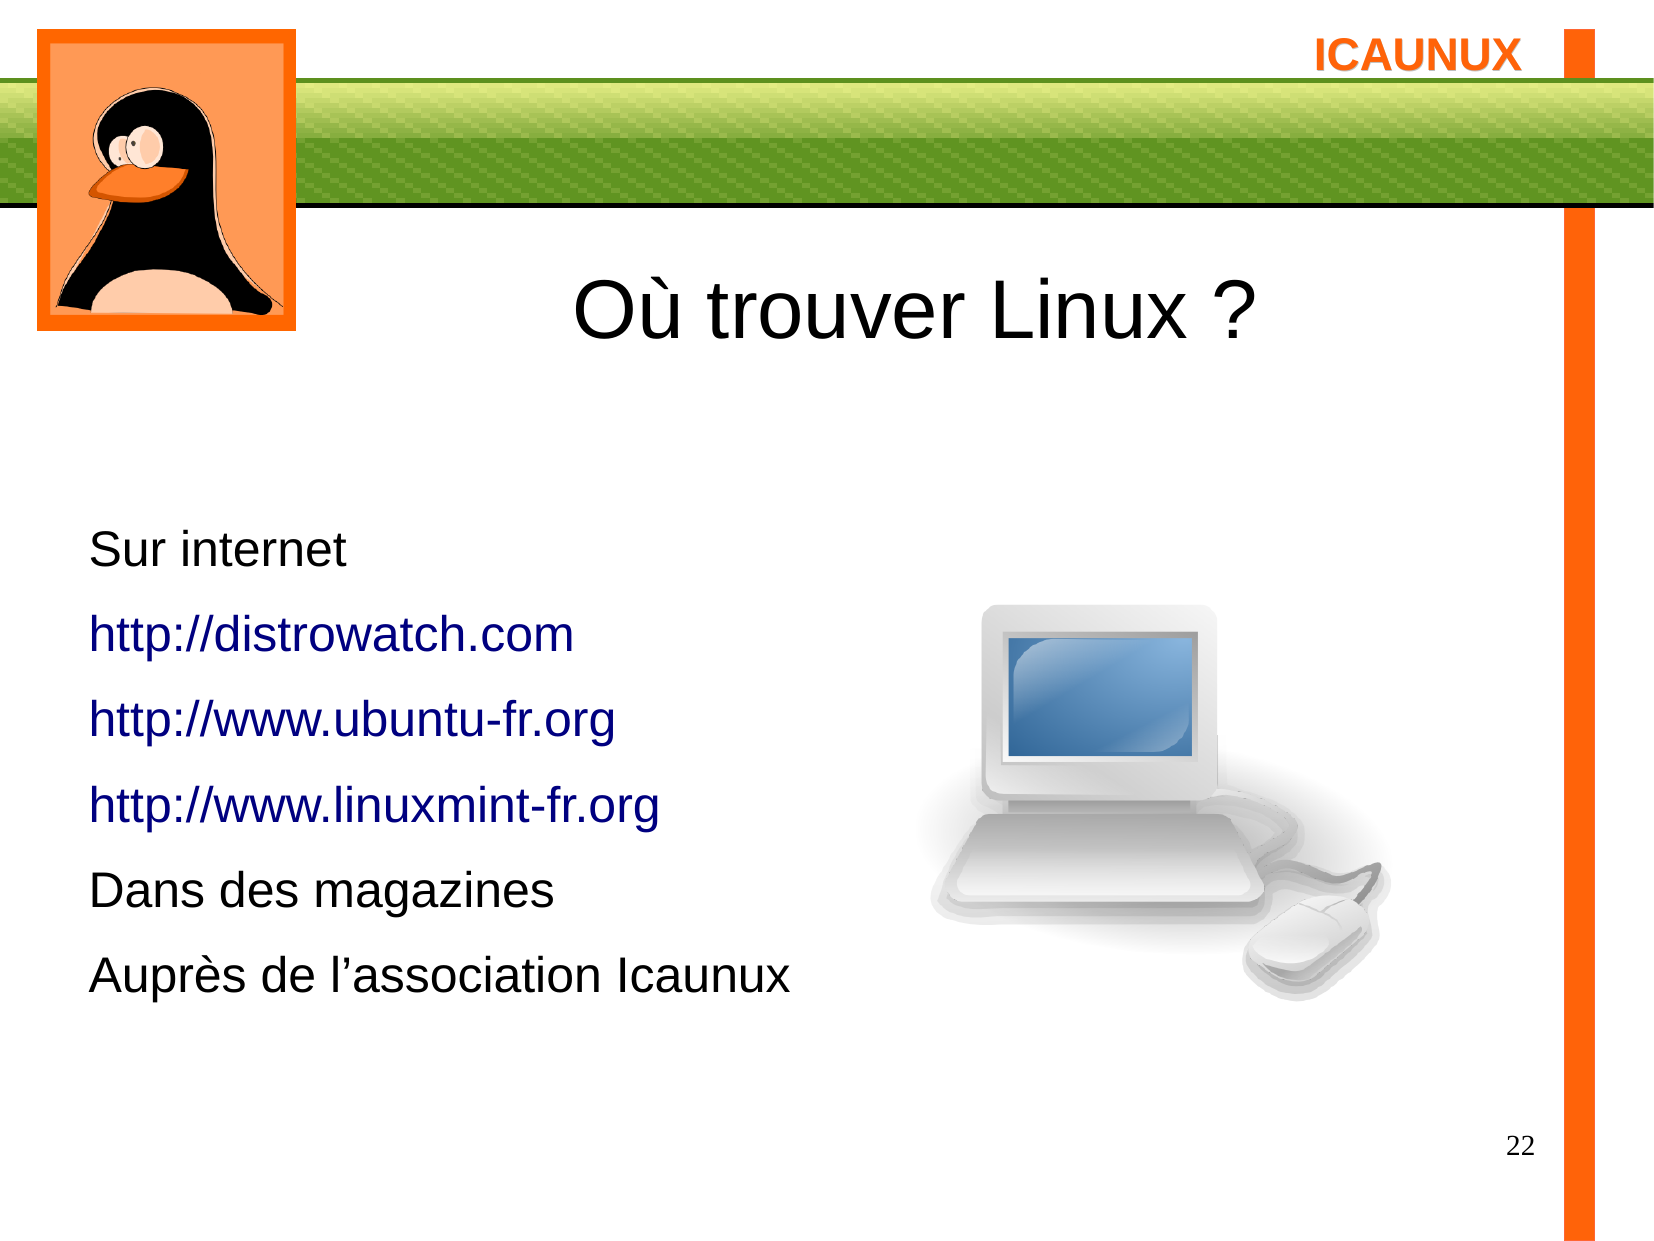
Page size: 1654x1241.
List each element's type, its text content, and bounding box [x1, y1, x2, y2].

picture [896, 531, 1418, 1053]
list Sur internet http://distrowatch.com http://www.ubuntu-fr.org http://www.linuxmint-fr.org Dans des magazines Auprès de l’association Icaunux [88, 521, 1512, 1158]
title Où trouver Linux ? [324, 235, 1506, 384]
picture [0, 29, 1654, 331]
